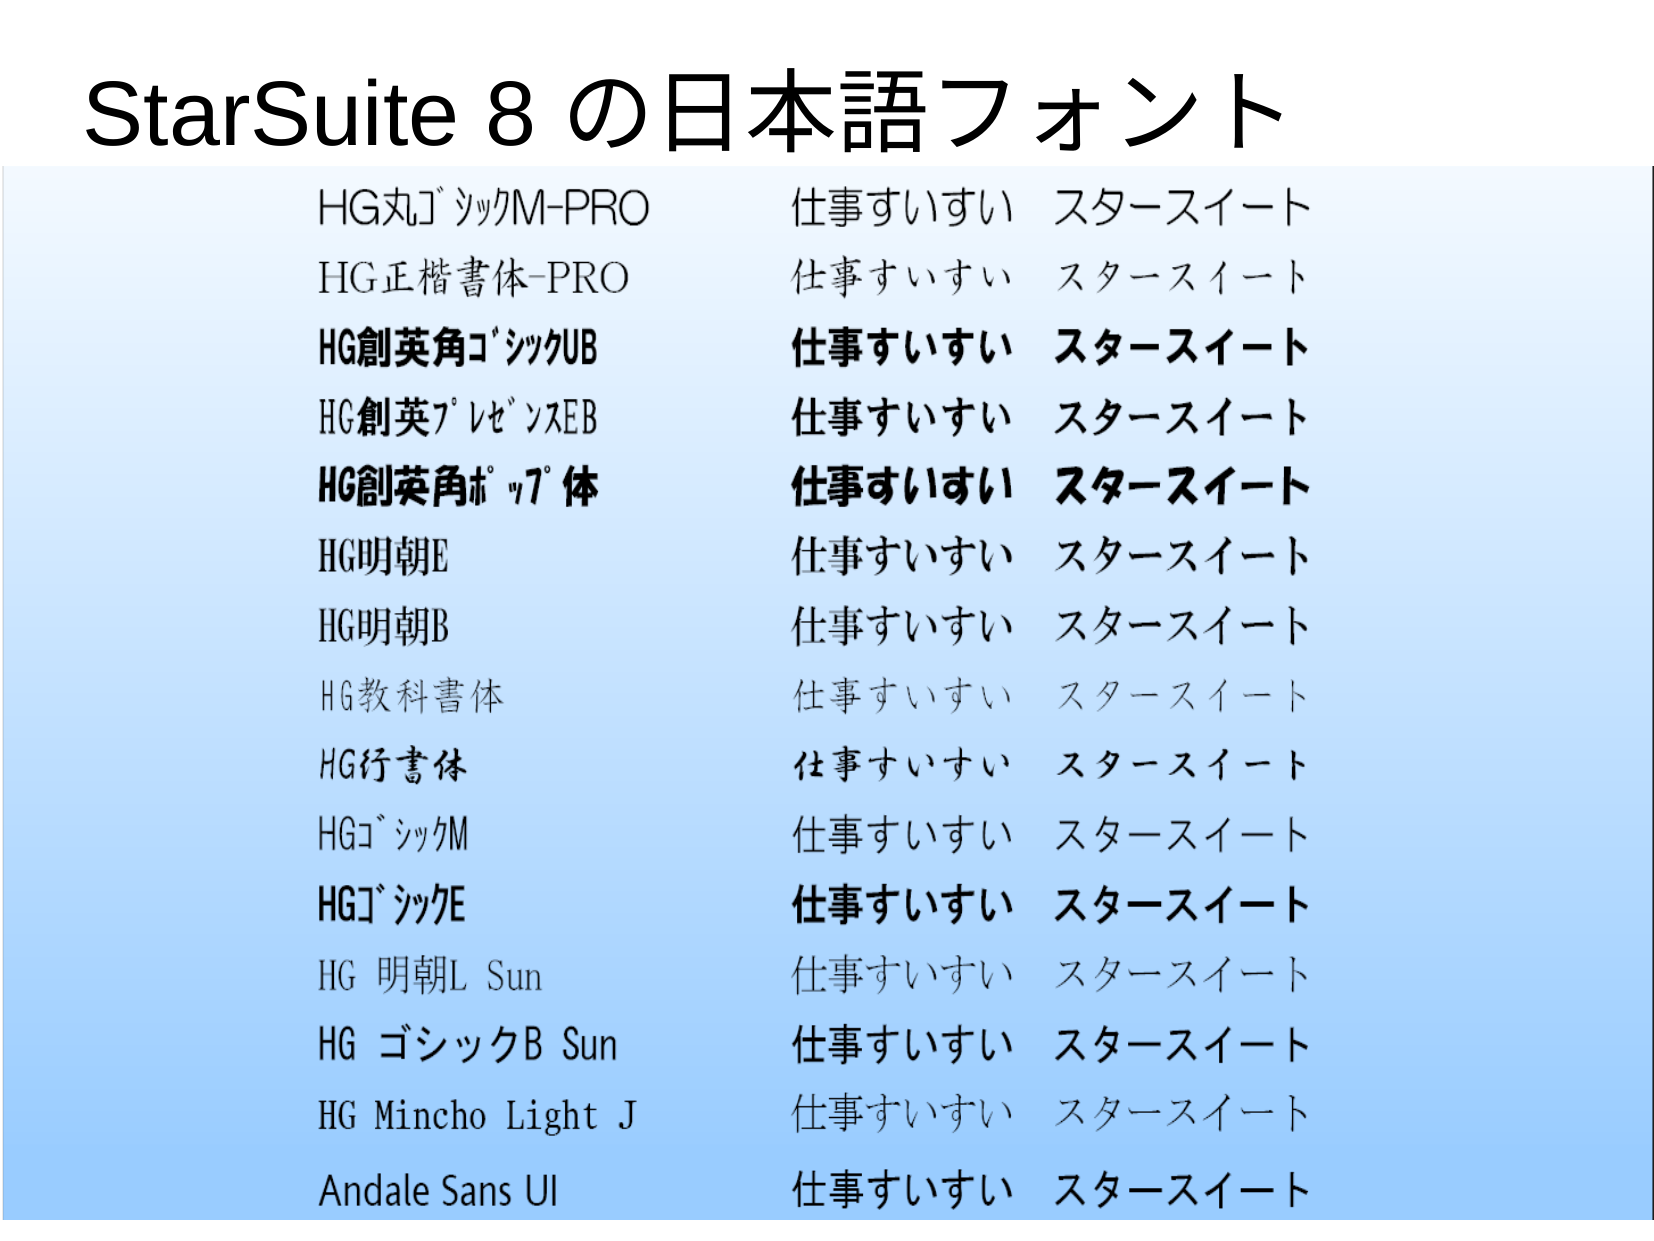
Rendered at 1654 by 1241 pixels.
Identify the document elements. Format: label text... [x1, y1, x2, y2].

picture [2, 166, 1654, 1220]
title StarSuite 8 の日本語フォント [82, 0, 1623, 166]
